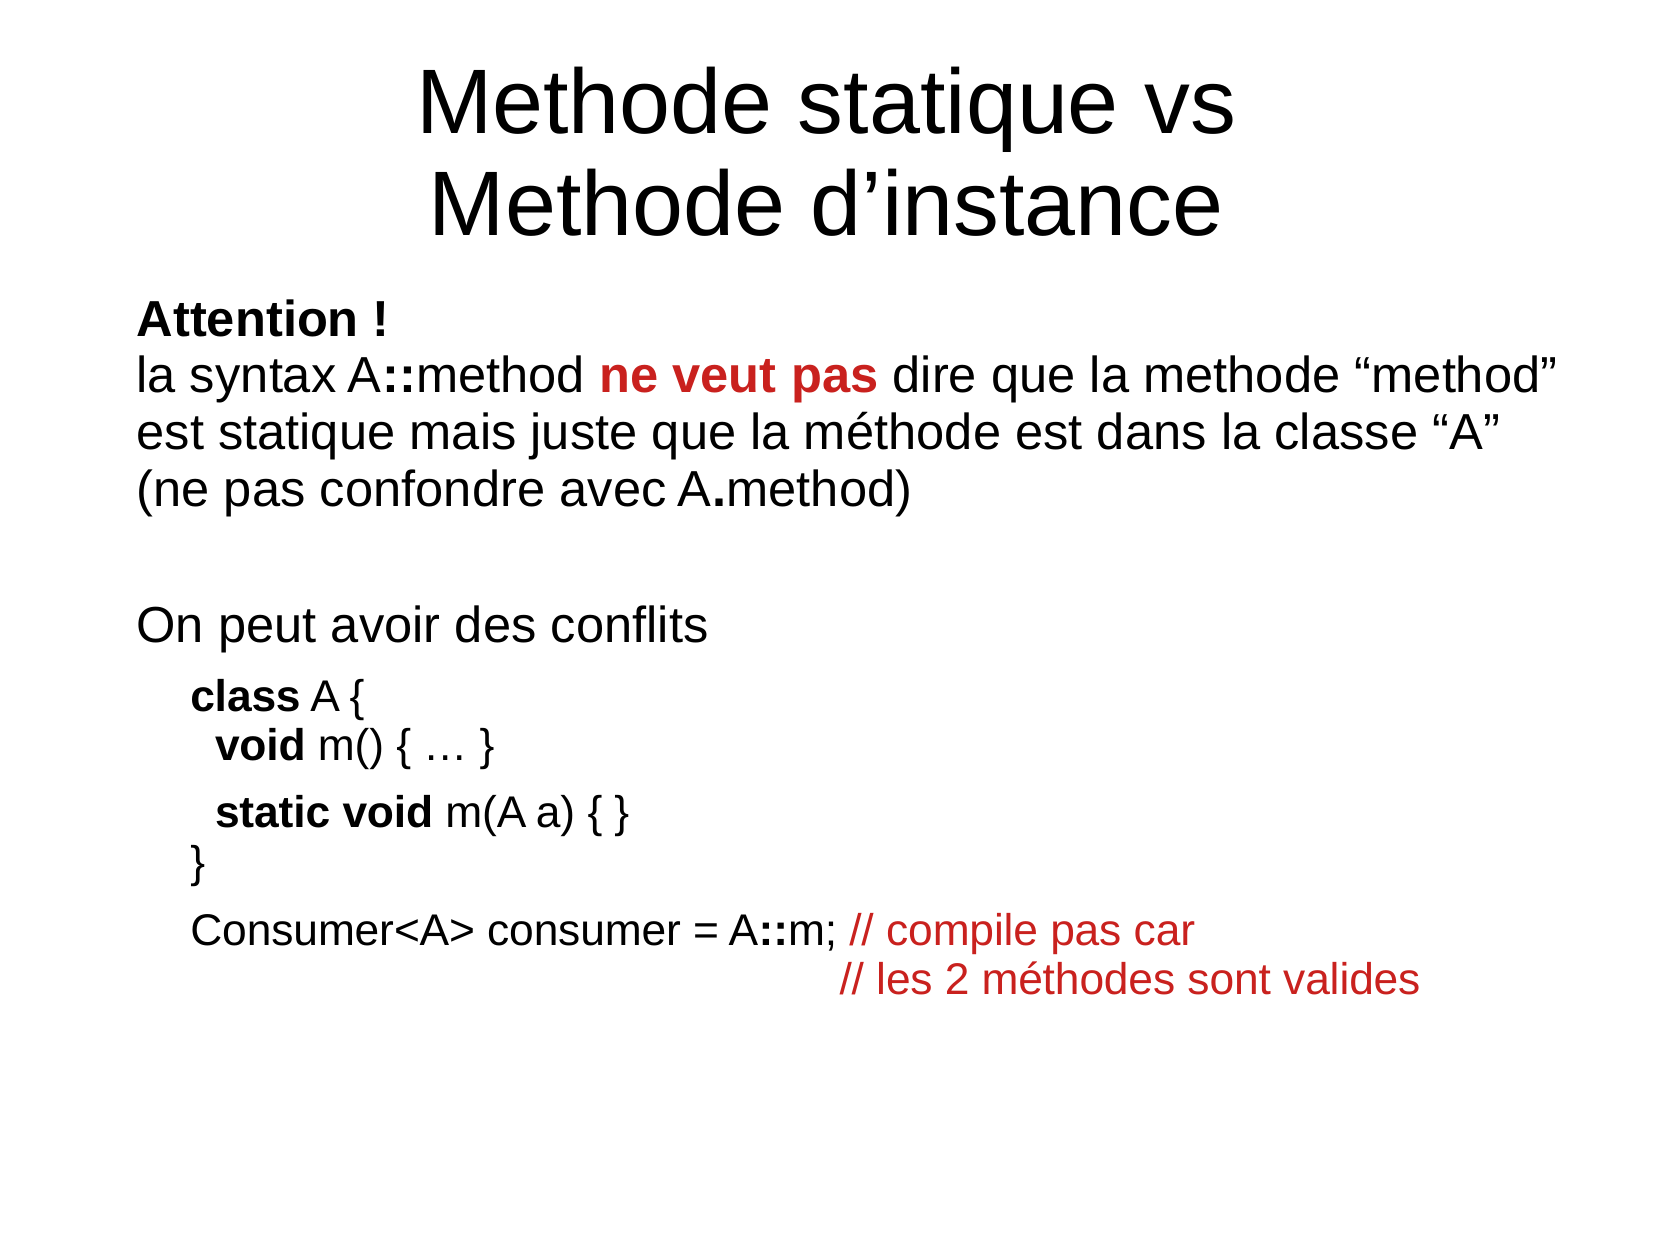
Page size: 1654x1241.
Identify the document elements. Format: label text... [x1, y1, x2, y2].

list Attention ! la syntax A::method ne veut pas dire que la methode “method” est statique mais juste que la méthode est dans la classe “A” (ne pas confondre avec A.method) On peut avoir des conflits class A { void m() { … } static void m(A a) { } } Consumer<A> consumer = A::m; // compile pas car // les 2 méthodes sont valides [82, 290, 1571, 1010]
title Methode statique vs Methode d’instance [82, 49, 1571, 257]
